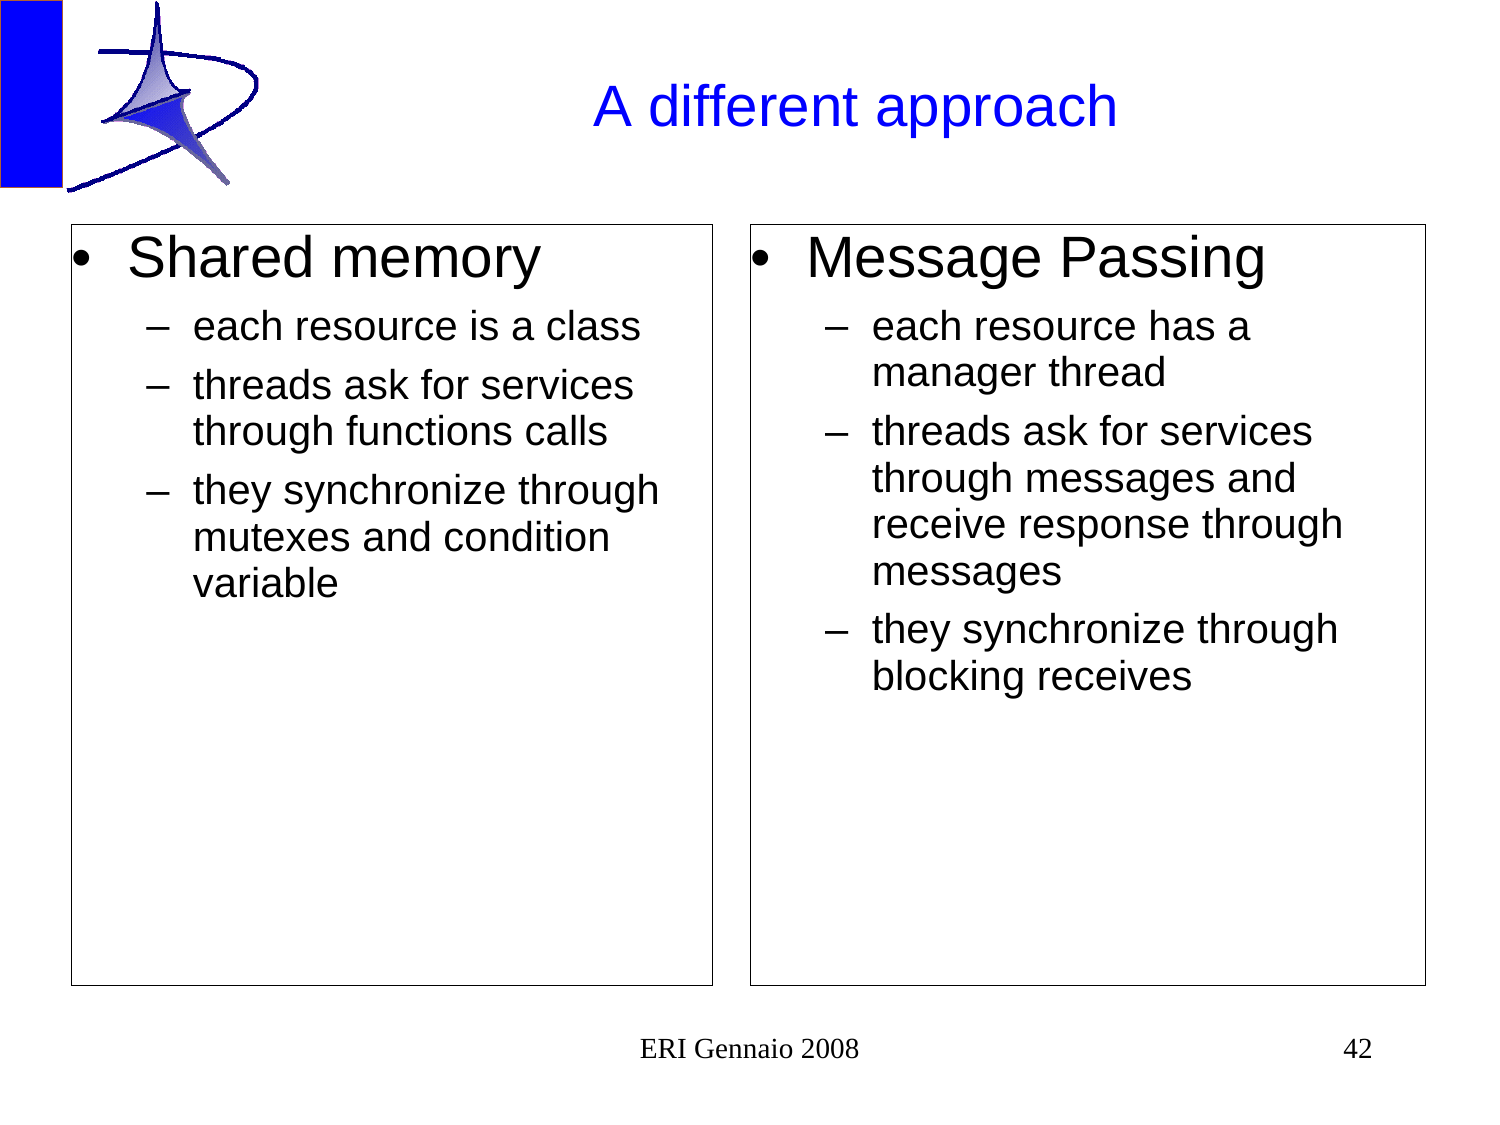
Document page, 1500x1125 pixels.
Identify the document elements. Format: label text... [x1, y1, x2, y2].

list Shared memory each resource is a class threads ask for services through functions calls they synchronize through mutexes and condition variable [71, 224, 713, 986]
title A different approach [262, 24, 1450, 188]
picture [62, 0, 263, 197]
list Message Passing each resource has a manager thread threads ask for services through messages and receive response through messages they synchronize through blocking receives [750, 224, 1426, 986]
